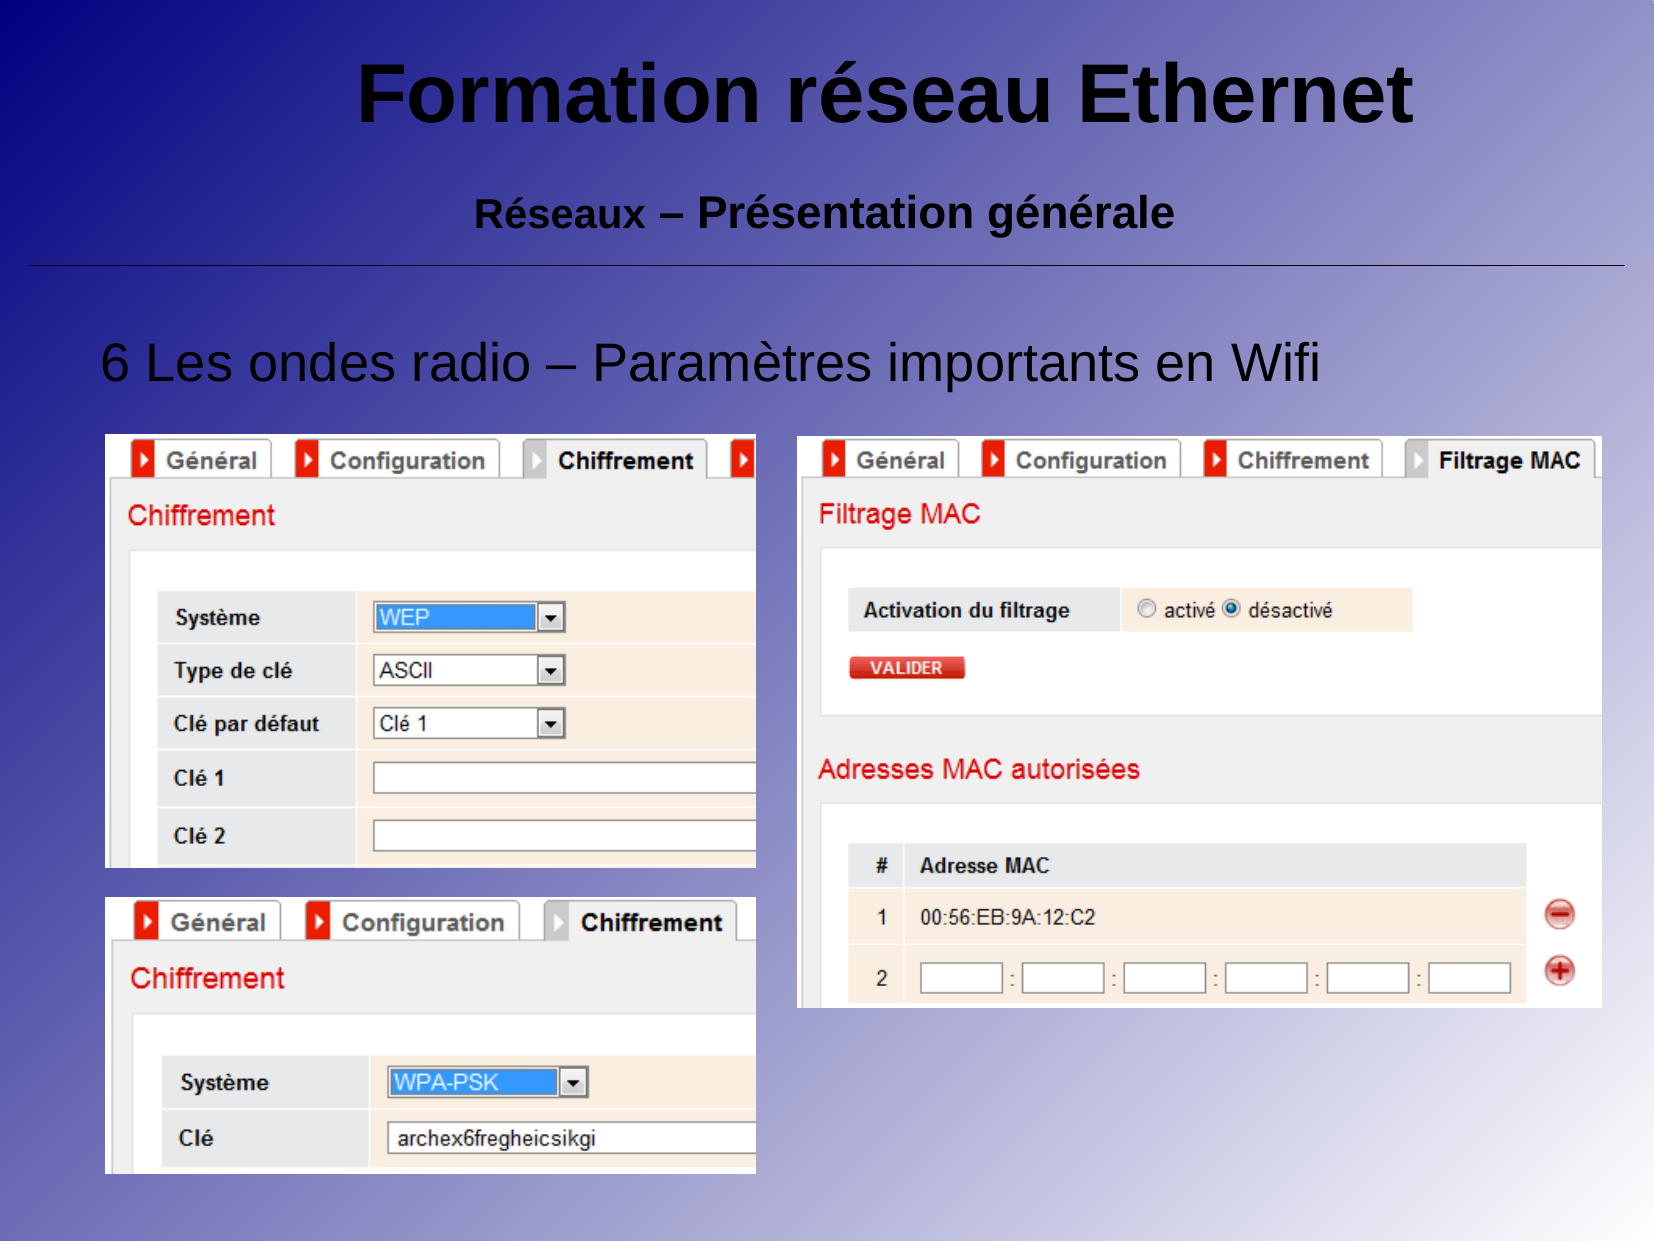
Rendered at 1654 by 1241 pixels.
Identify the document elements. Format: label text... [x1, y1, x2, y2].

picture [797, 436, 1602, 1008]
picture [105, 897, 756, 1175]
text_box 6 Les ondes radio – Paramètres importants en Wifi [85, 324, 1368, 401]
text_box Réseaux – Présentation générale [29, 177, 1621, 265]
text_box Formation réseau Ethernet [324, 39, 1447, 148]
picture [105, 434, 756, 868]
text_box Réseaux – Présentation générale [29, 266, 1621, 354]
